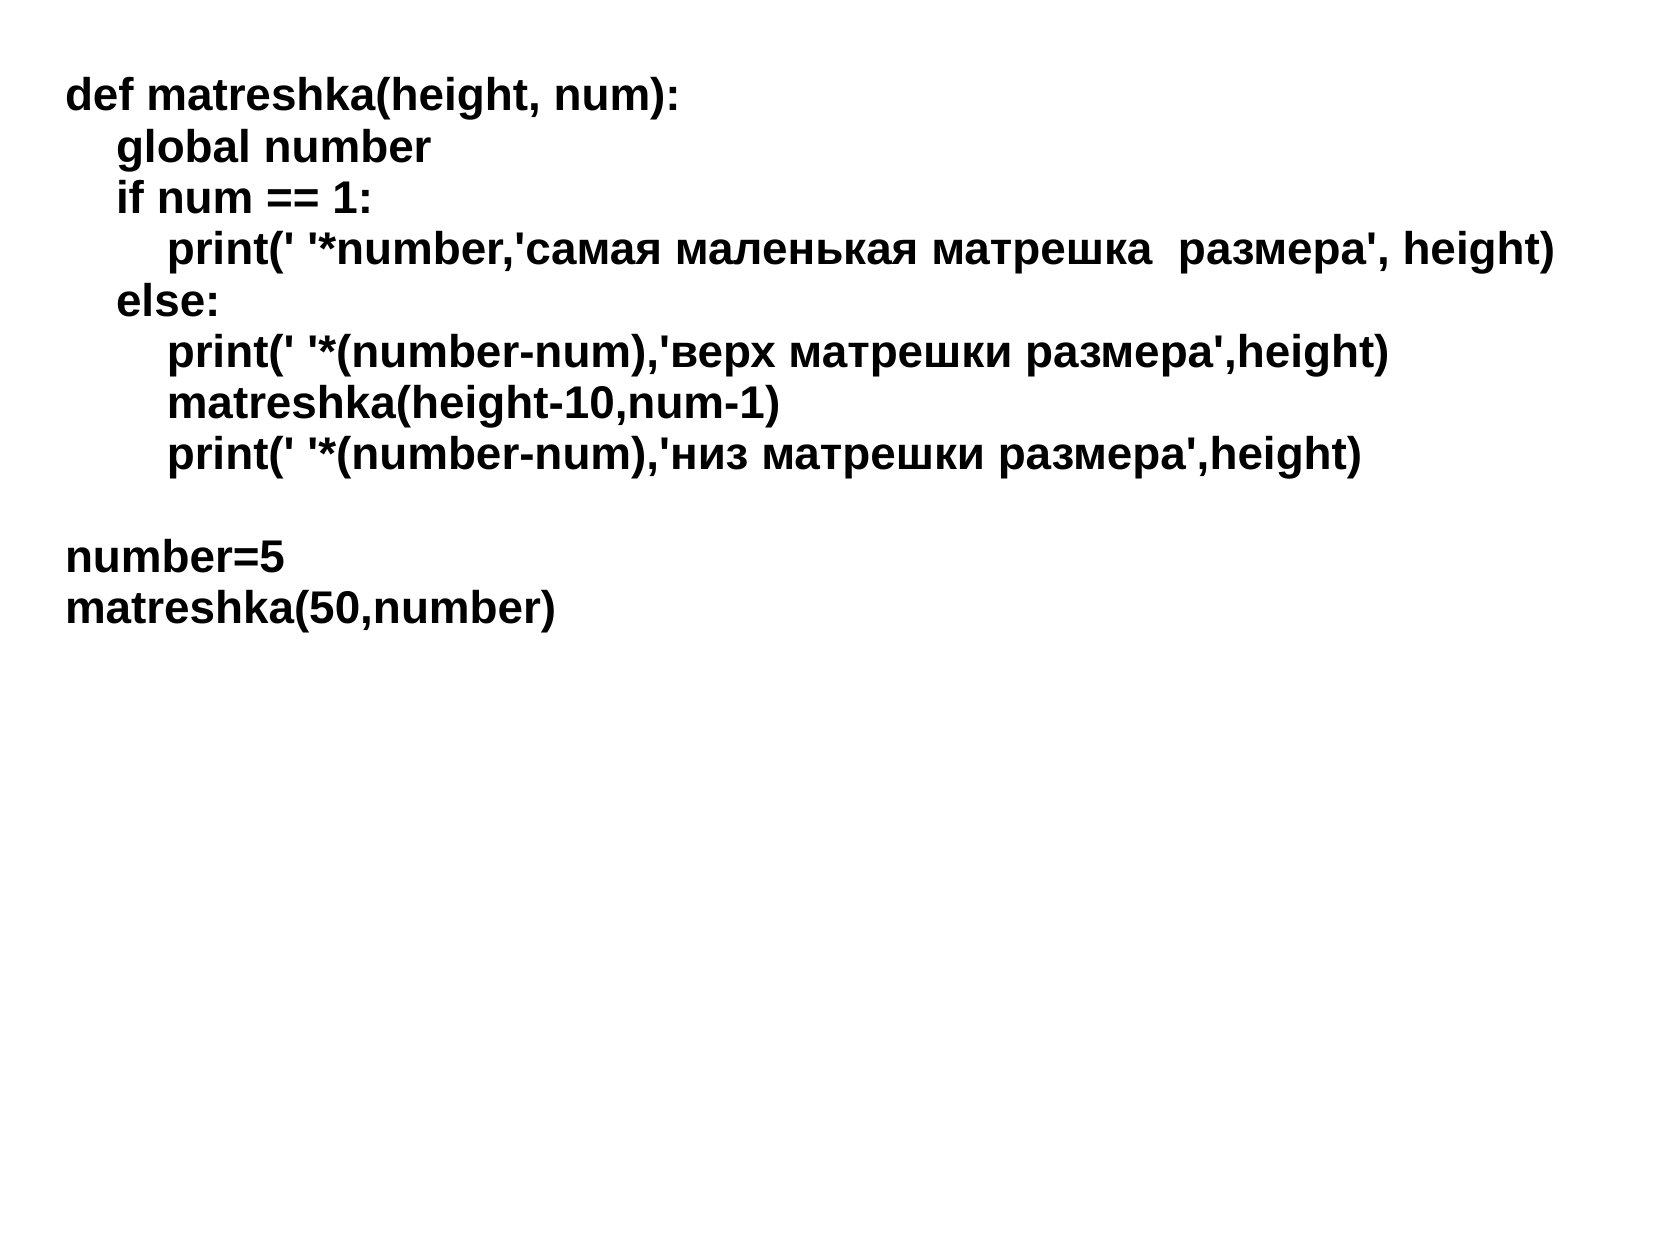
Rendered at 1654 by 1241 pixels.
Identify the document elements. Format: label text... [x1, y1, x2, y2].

text_box def matreshka(height, num): global number if num == 1: print(' '*number,'самая маленькая матрешка размера', height) else: print(' '*(number-num),'верх матрешки размера',height) matreshka(height-10,num-1) print(' '*(number-num),'низ матрешки размера',height) number=5 matreshka(50,number) [47, 59, 1595, 948]
